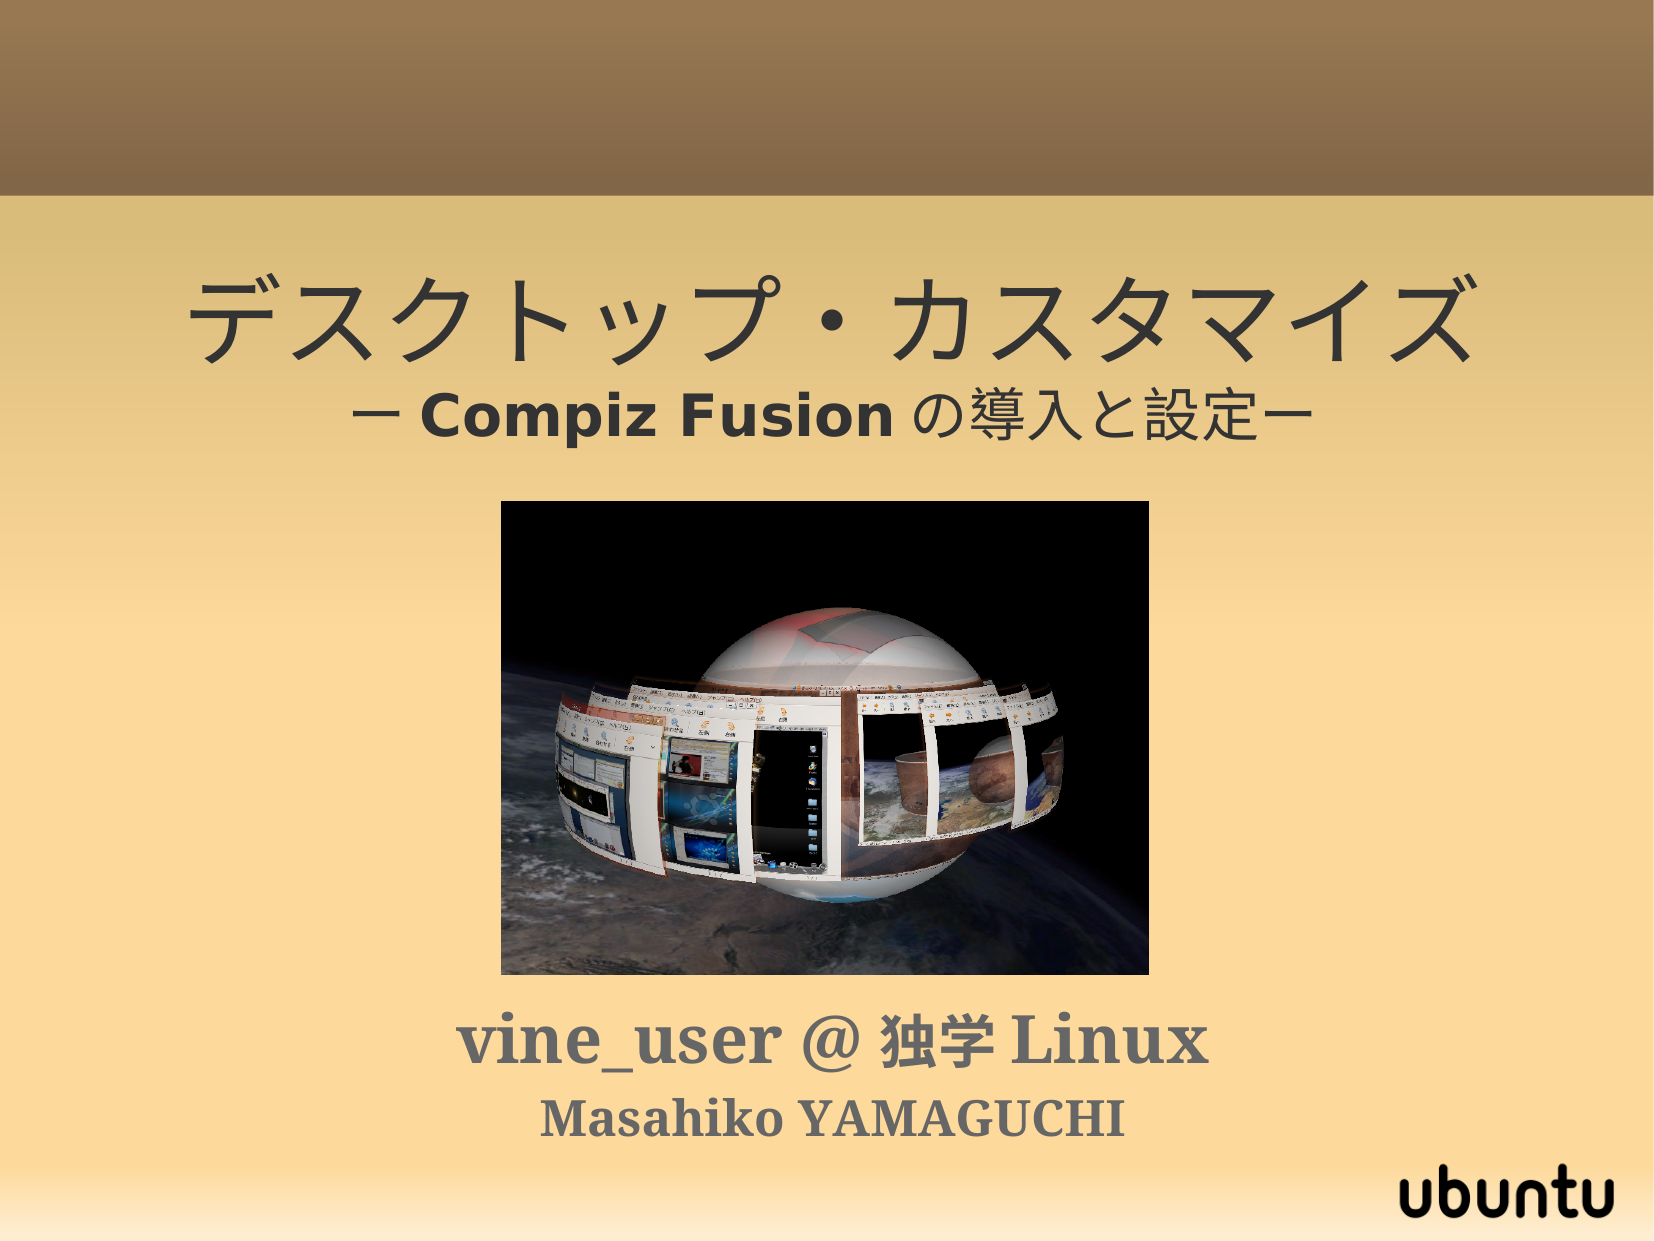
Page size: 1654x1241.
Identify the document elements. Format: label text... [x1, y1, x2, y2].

title デスクトップ・カスタマイズ ーCompiz Fusionの導入と設定ー vine_user @独学Linux Masahiko YAMAGUCHI [88, 273, 1577, 1144]
picture [0, 0, 1654, 1241]
